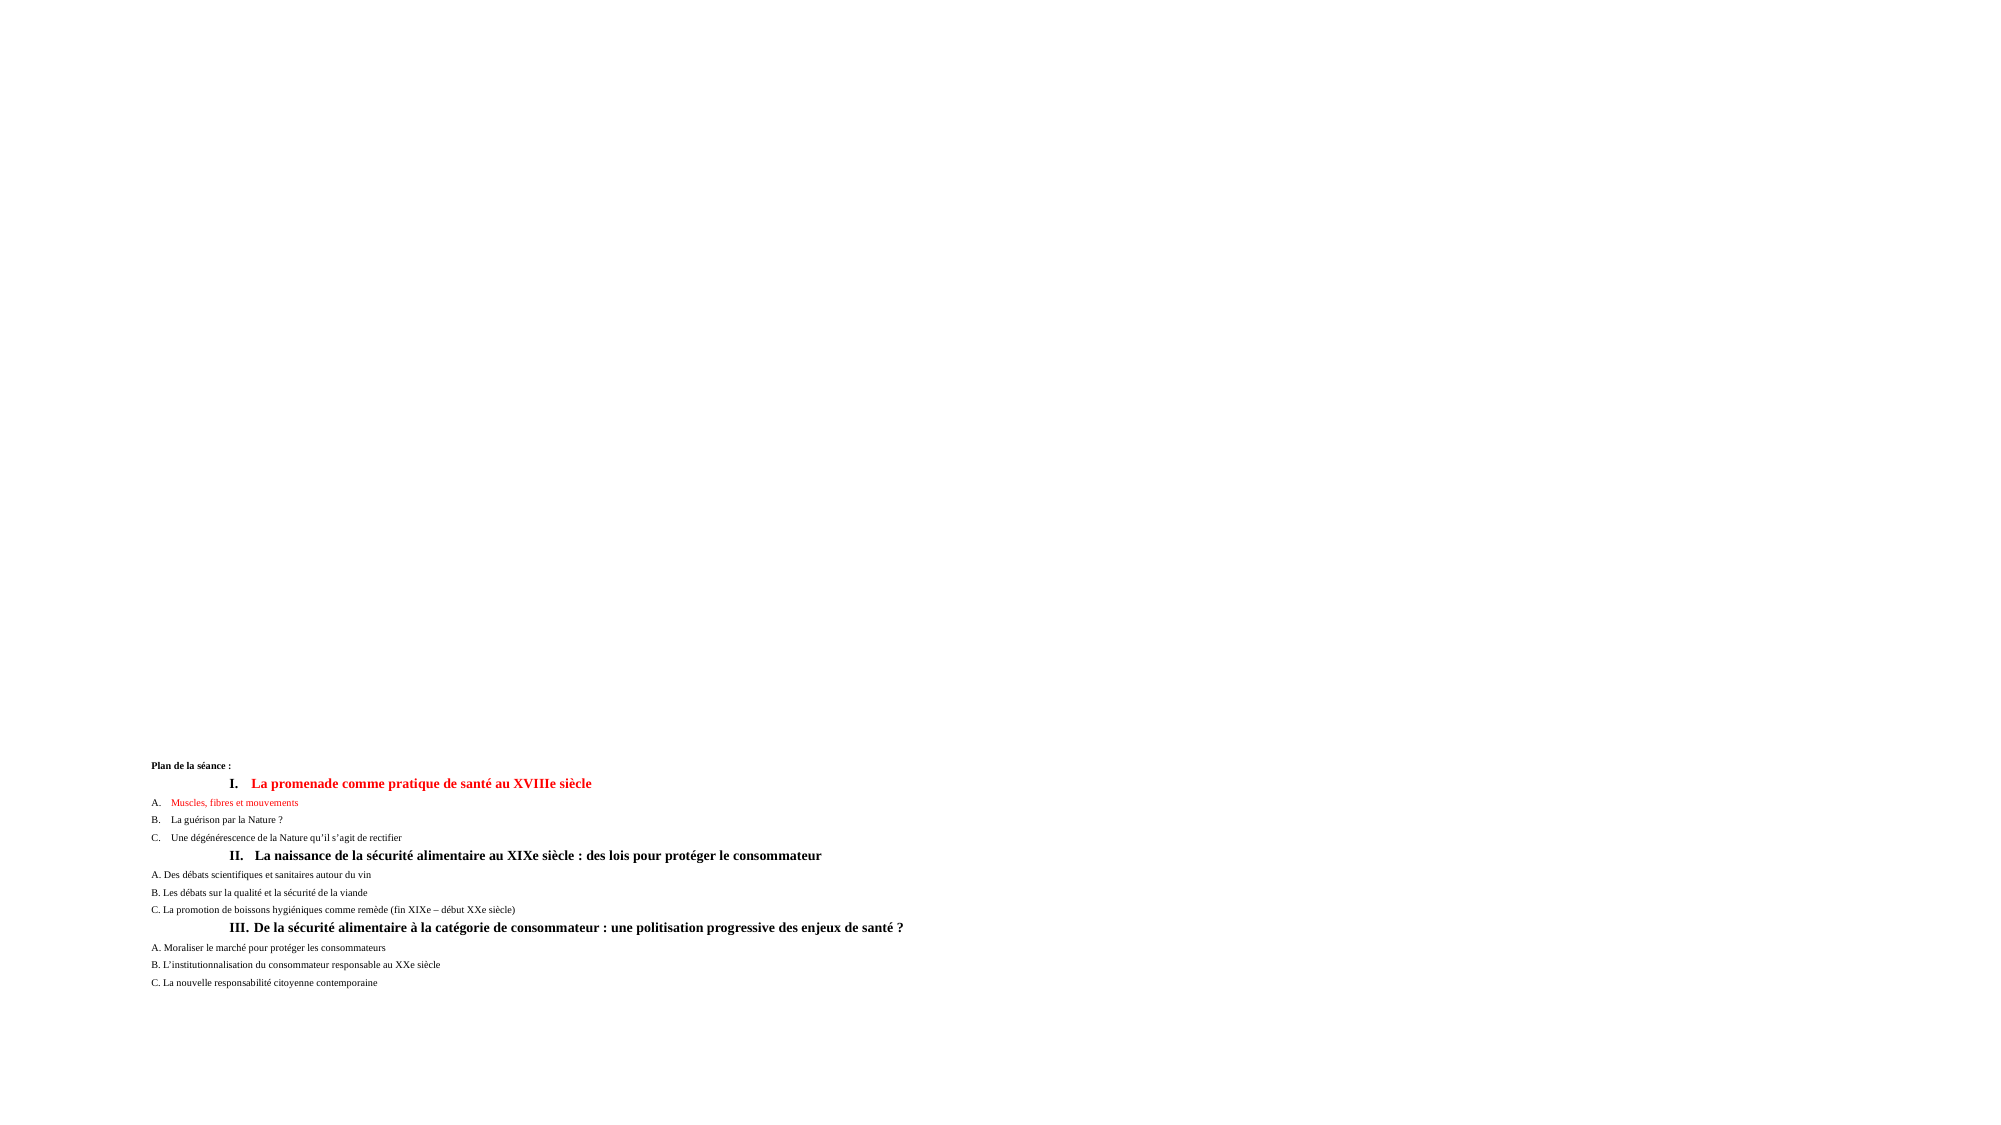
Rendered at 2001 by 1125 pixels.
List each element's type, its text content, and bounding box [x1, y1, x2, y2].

list Plan de la séance : La promenade comme pratique de santé au XVIIIe siècle Muscles, fibres et mouvements La guérison par la Nature ? Une dégénérescence de la Nature qu’il s’agit de rectifier La naissance de la sécurité alimentaire au XIXe siècle : des lois pour protéger le consommateur A. Des débats scientifiques et sanitaires autour du vin B. Les débats sur la qualité et la sécurité de la viande C. La promotion de boissons hygiéniques comme remède (fin XIXe – début XXe siècle) De la sécurité alimentaire à la catégorie de consommateur : une politisation progressive des enjeux de santé ? A. Moraliser le marché pour protéger les consommateurs B. L’institutionnalisation du consommateur responsable au XXe siècle C. La nouvelle responsabilité citoyenne contemporaine [28, 29, 1972, 1096]
